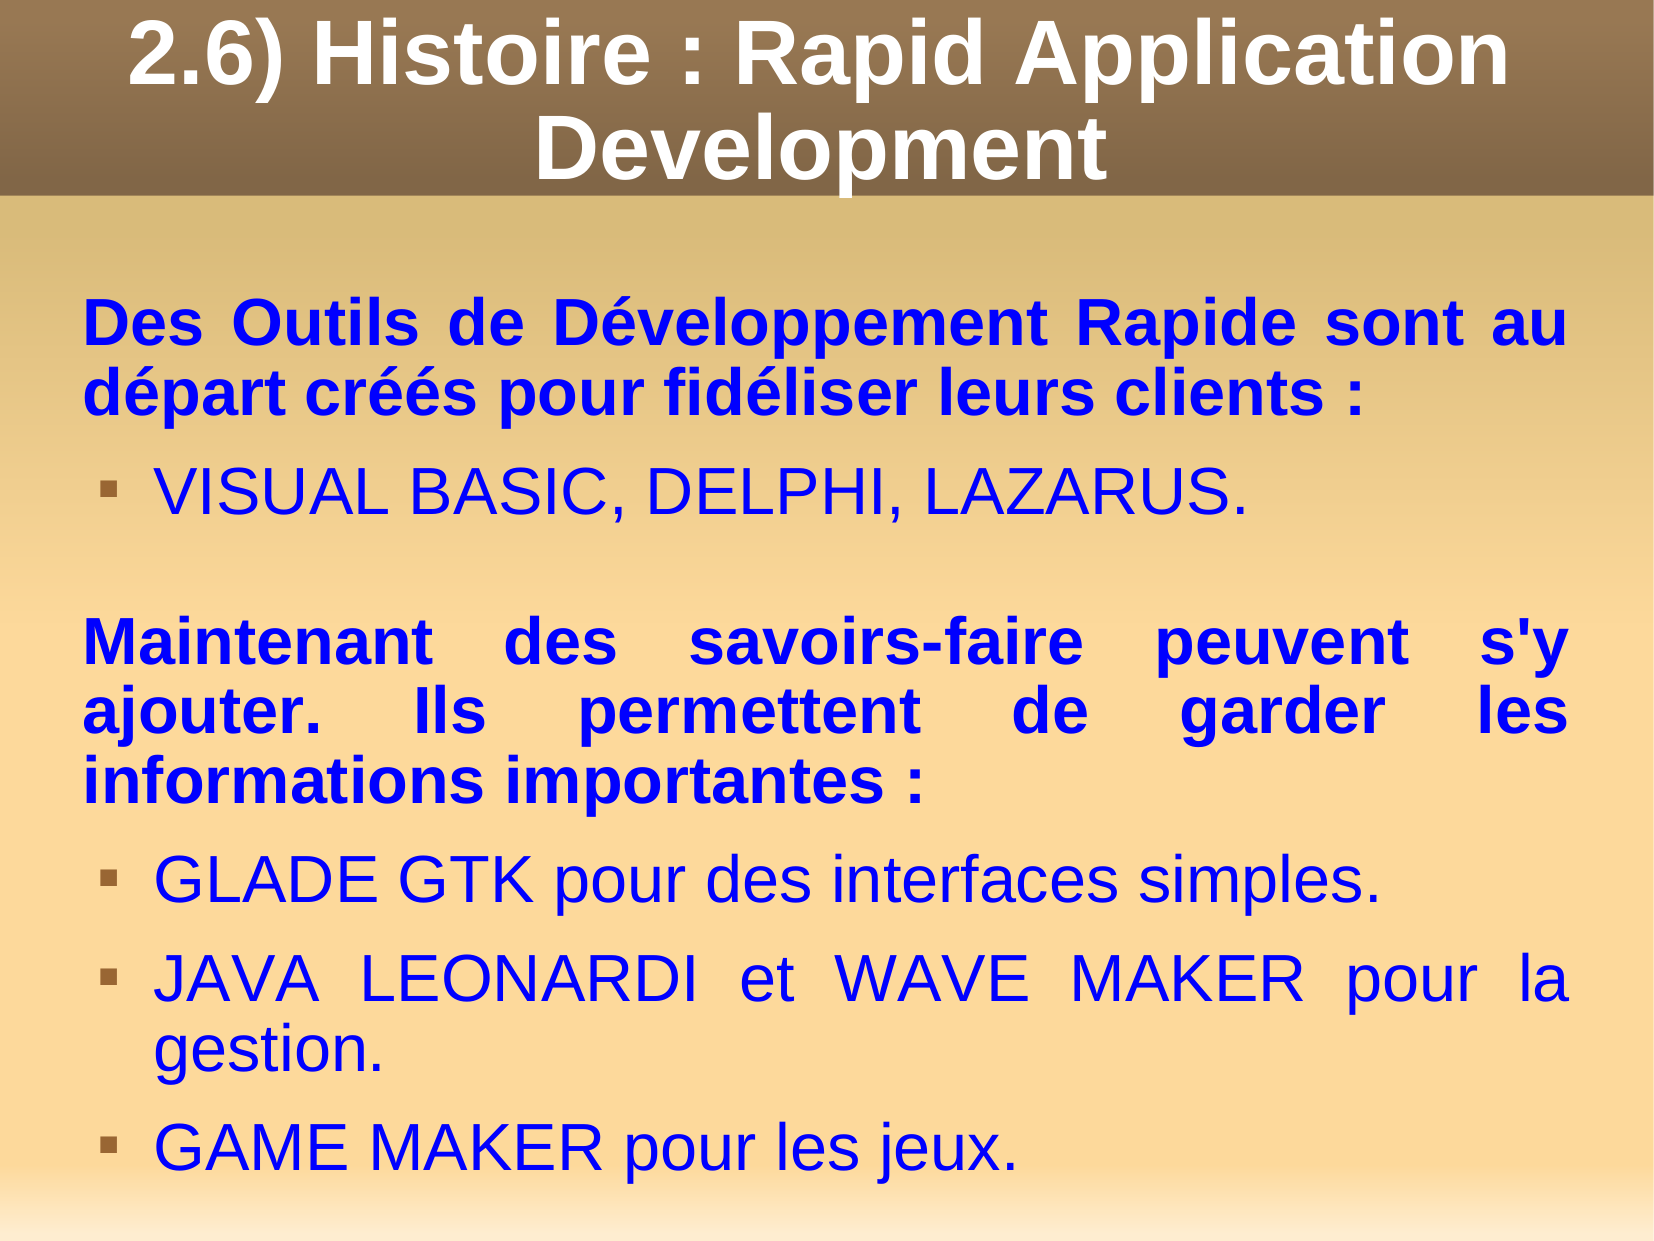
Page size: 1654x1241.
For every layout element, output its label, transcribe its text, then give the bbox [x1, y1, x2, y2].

list Des Outils de Développement Rapide sont au départ créés pour fidéliser leurs clients : VISUAL BASIC, DELPHI, LAZARUS. Maintenant des savoirs-faire peuvent s'y ajouter. Ils permettent de garder les informations importantes : GLADE GTK pour des interfaces simples. JAVA LEONARDI et WAVE MAKER pour la gestion. GAME MAKER pour les jeux. [82, 290, 1571, 1190]
picture [0, 0, 1654, 1241]
title 2.6) Histoire : Rapid Application Development [76, 4, 1565, 203]
